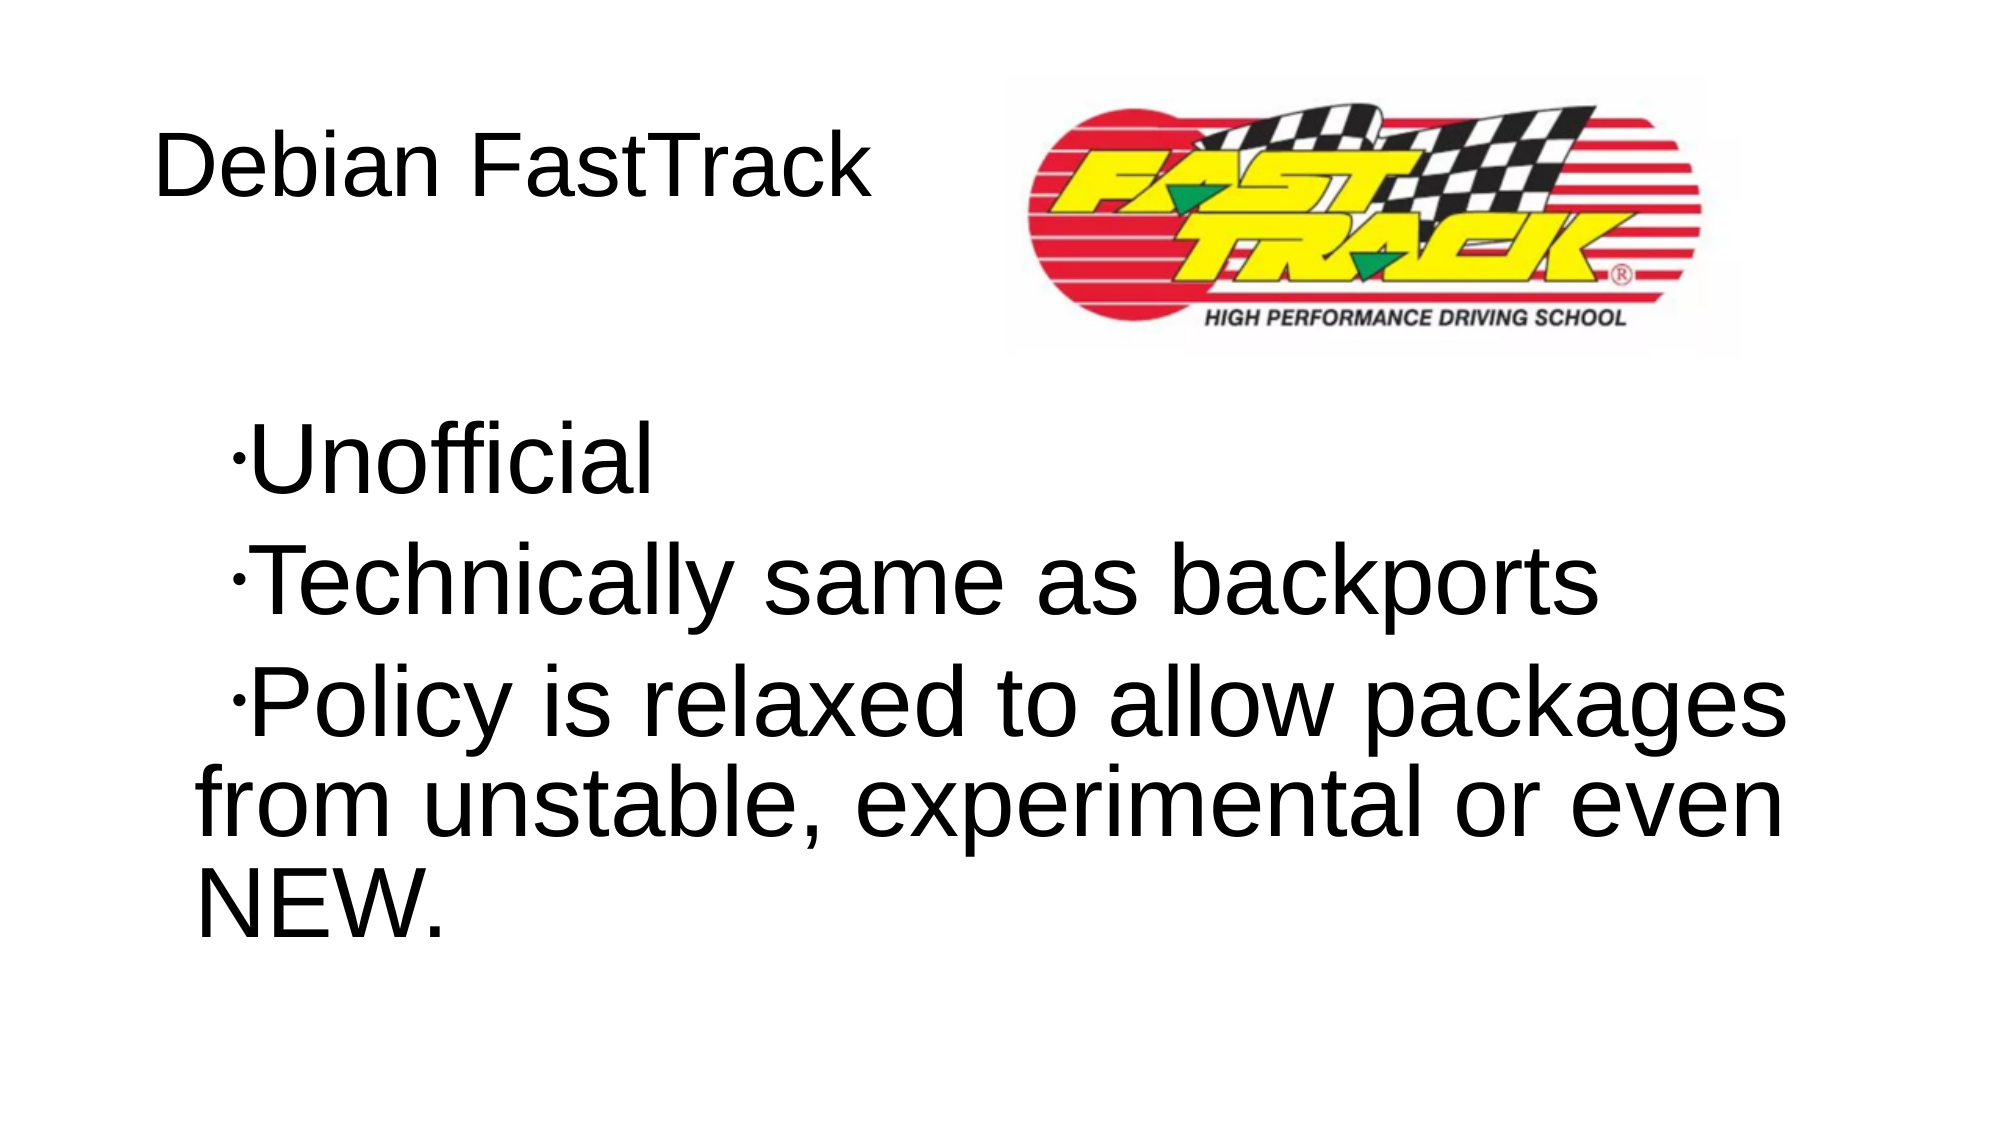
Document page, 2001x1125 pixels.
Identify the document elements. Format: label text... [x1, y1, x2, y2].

picture [999, 76, 1741, 358]
title Debian FastTrack [137, 59, 1863, 278]
list Unofficial Technically same as backports Policy is relaxed to allow packages from unstable, experimental or even NEW. [137, 405, 1863, 1120]
